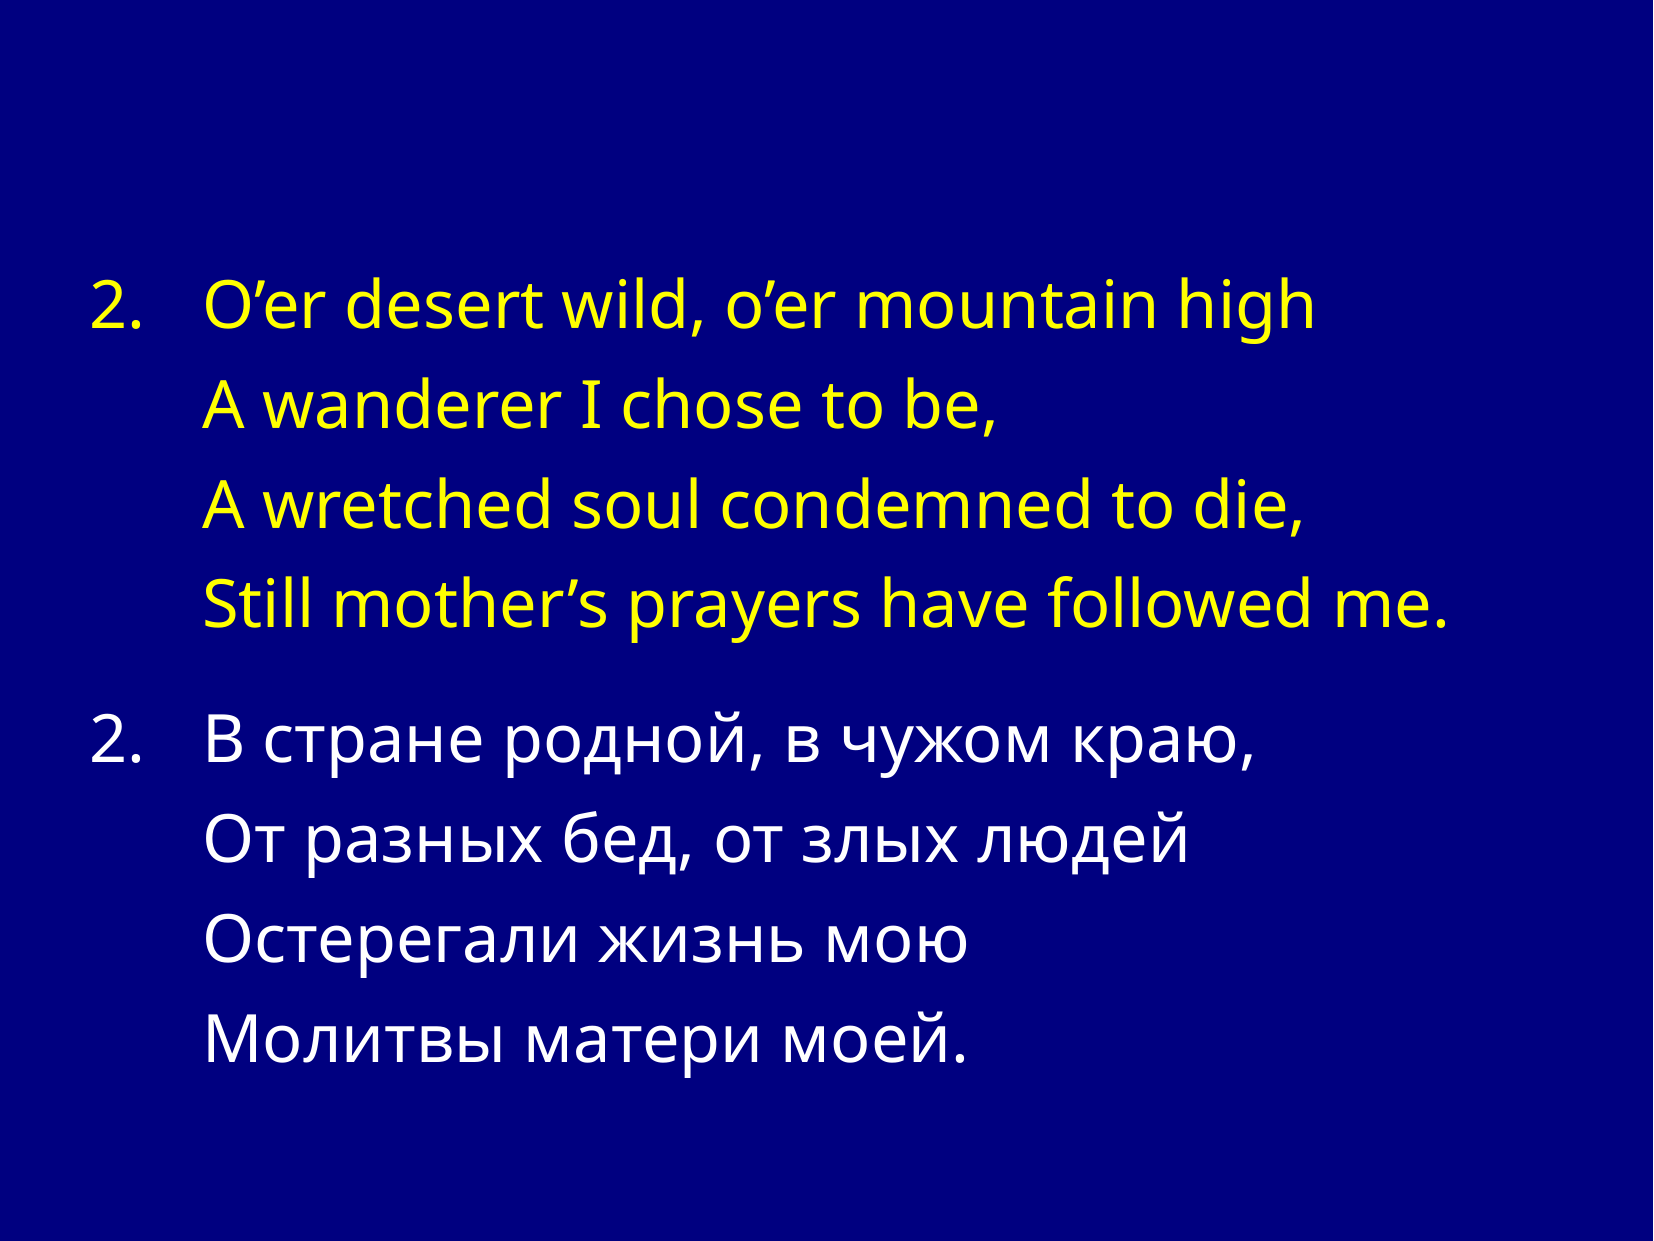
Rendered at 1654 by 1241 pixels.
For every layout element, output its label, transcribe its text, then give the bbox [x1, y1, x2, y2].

text_box 2. O’er desert wild, o’er mountain high A wanderer I chose to be, A wretched soul condemned to die, Still mother’s prayers have followed me. [75, 150, 1653, 638]
text_box 2. В стране родной, в чужом краю, От разных бед, от злых людей Остерегали жизнь мою Молитвы матери моей. [75, 675, 1576, 1163]
